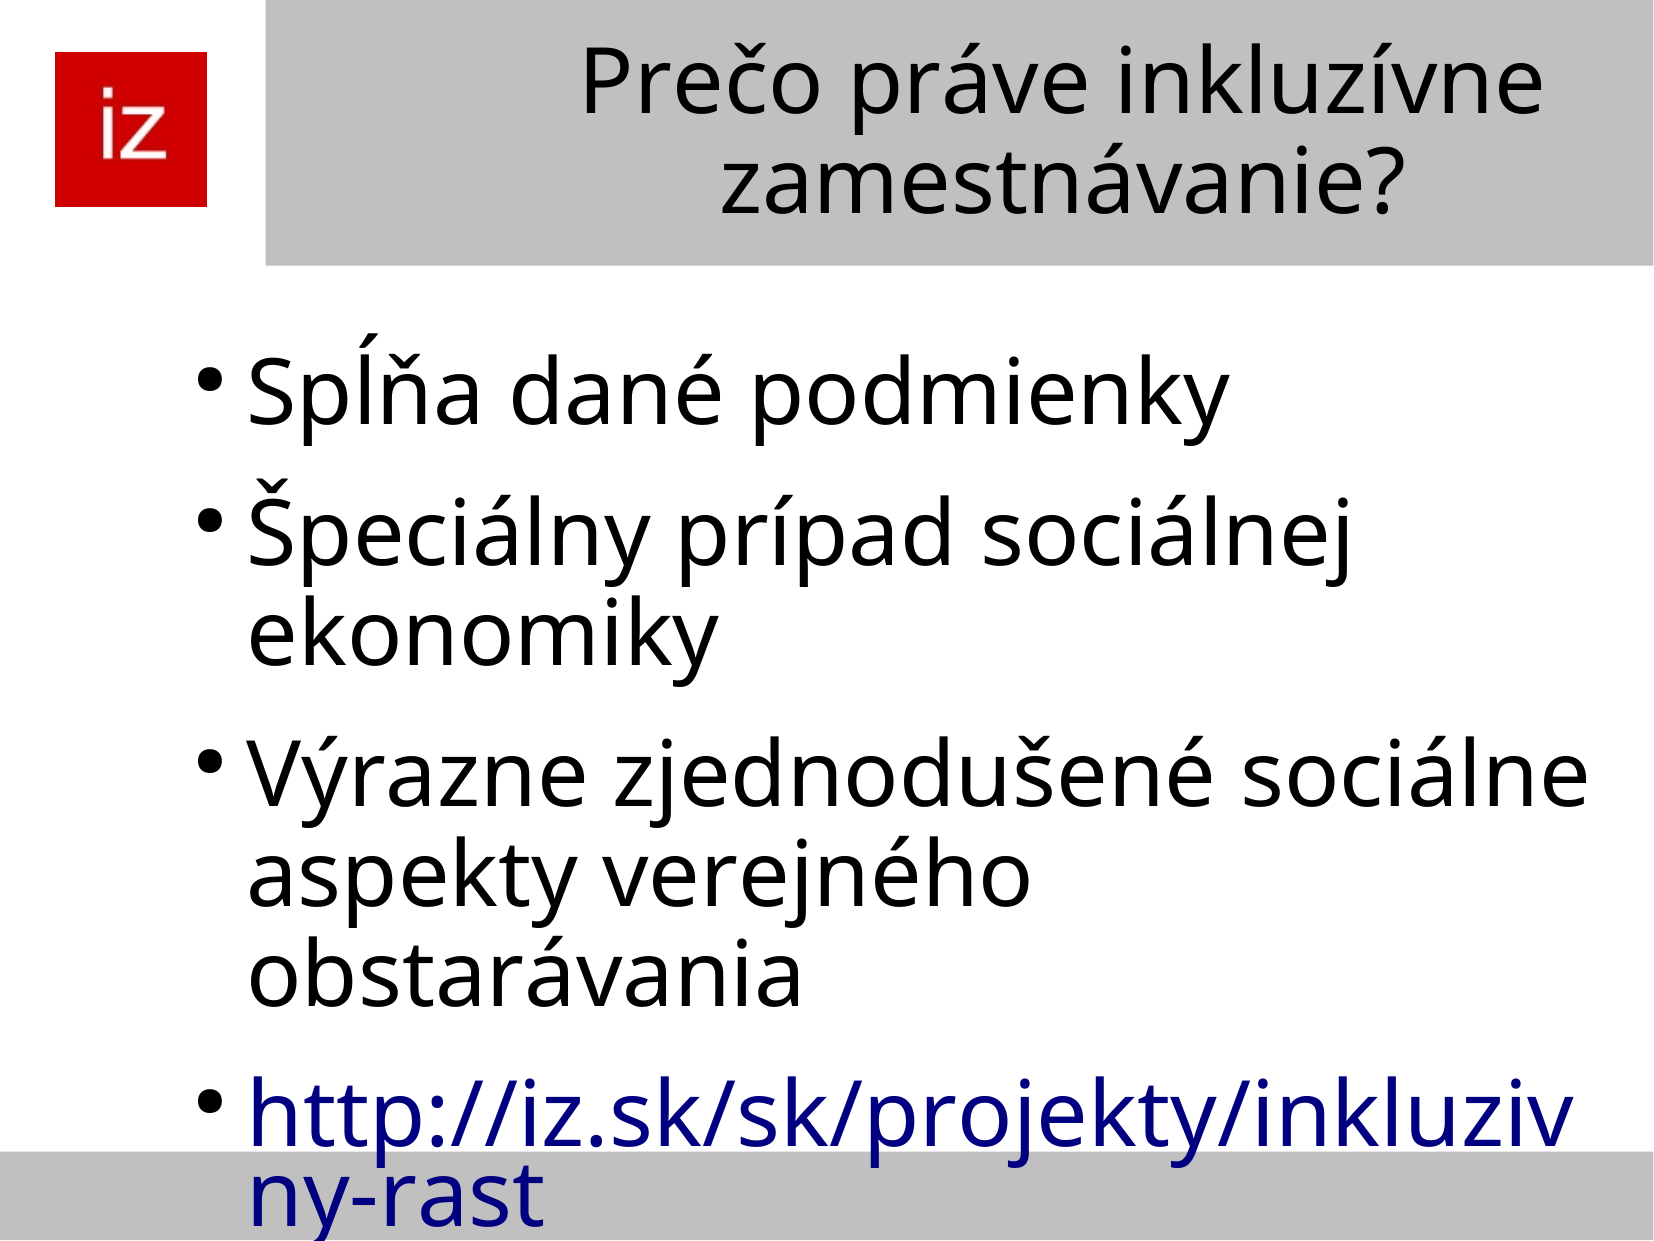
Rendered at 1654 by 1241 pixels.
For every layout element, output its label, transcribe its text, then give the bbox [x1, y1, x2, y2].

picture [55, 52, 207, 207]
title Prečo práve inkluzívne zamestnávanie? [561, 29, 1565, 237]
list Spĺňa dané podmienky Špeciálny prípad sociálnej ekonomiky Výrazne zjednodušené sociálne aspekty verejného obstarávania http://iz.sk/sk/projekty/inkluzivny-rast [121, 344, 1595, 1126]
